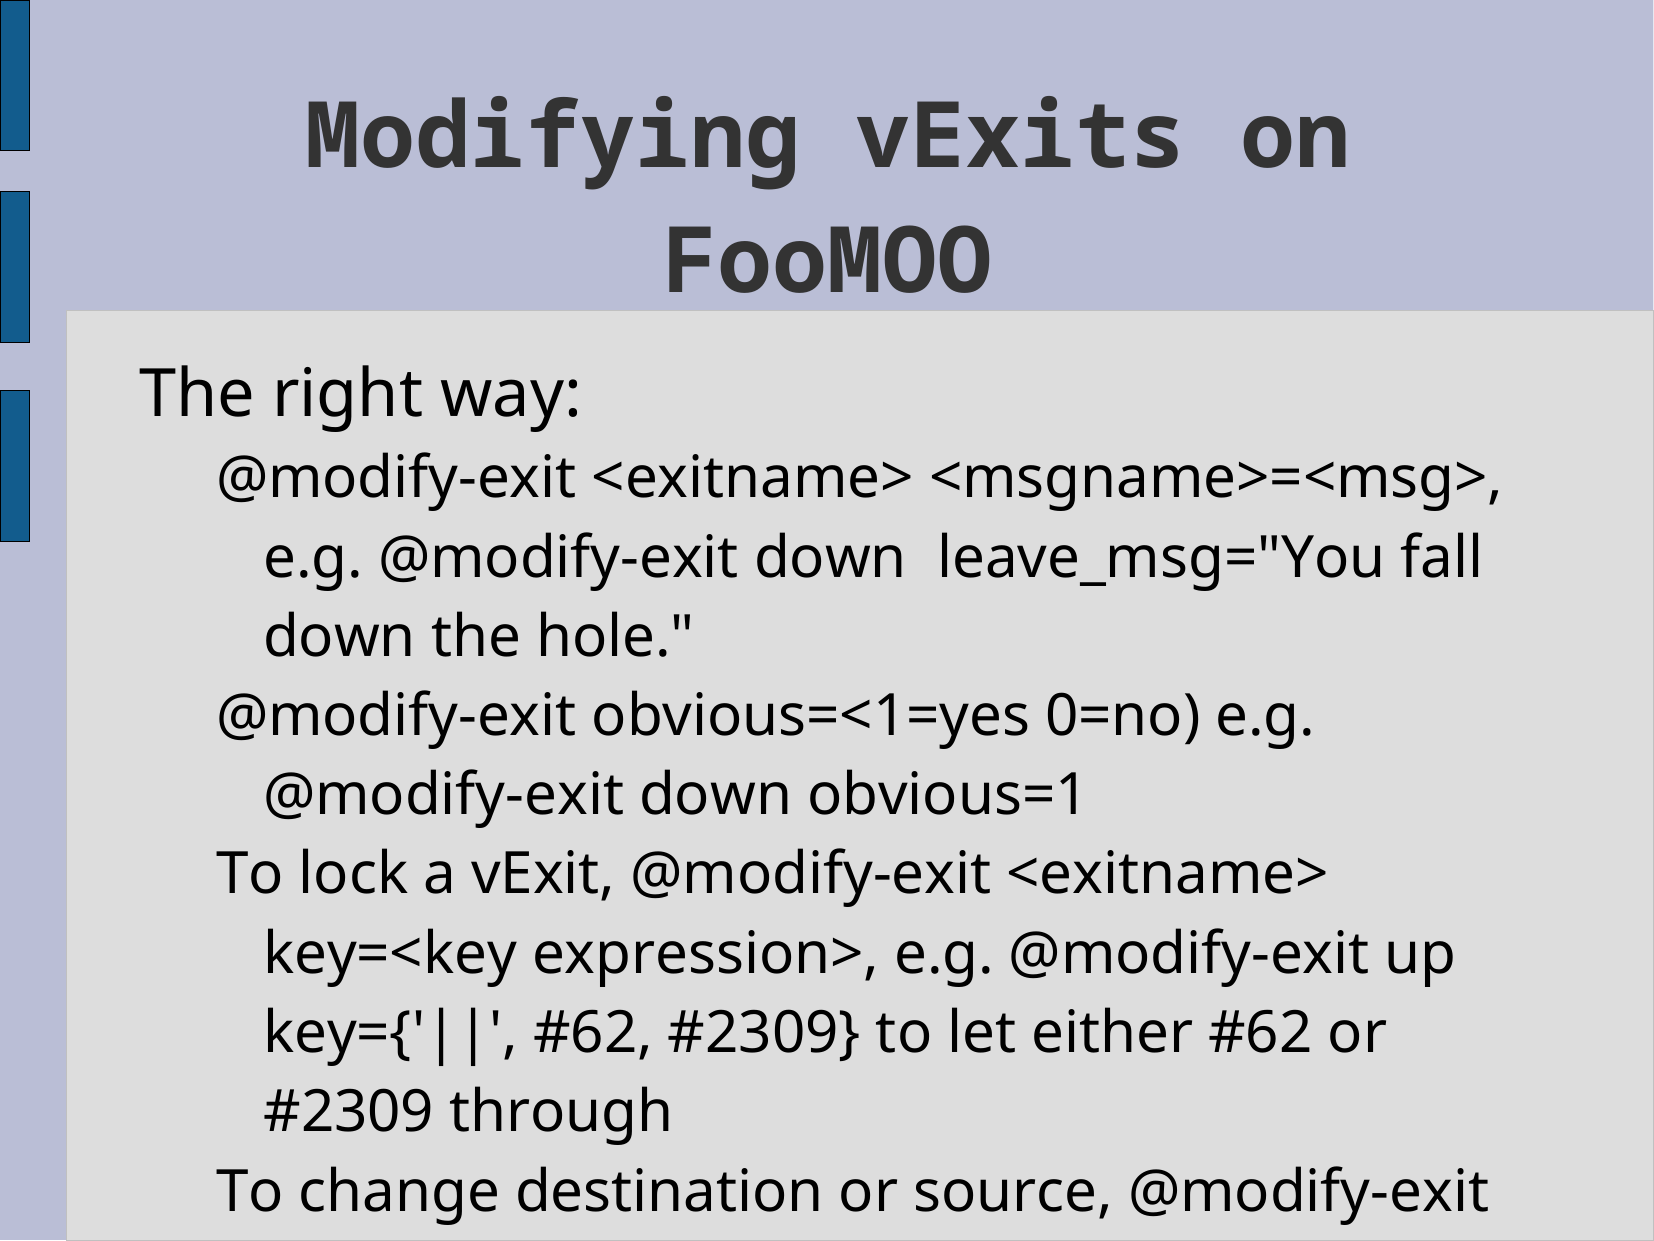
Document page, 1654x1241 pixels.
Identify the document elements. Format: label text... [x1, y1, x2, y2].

title Modifying vExits on FooMOO [121, 91, 1534, 299]
list The right way: @modify-exit <exitname> <msgname>=<msg>, e.g. @modify-exit down leave_msg="You fall down the hole." @modify-exit obvious=<1=yes 0=no) e.g. @modify-exit down obvious=1 To lock a vExit, @modify-exit <exitname> key=<key expression>, e.g. @modify-exit up key={'||', #62, #2309} to let either #62 or #2309 through To change destination or source, @modify-exit <exitname> dest=<room#> The easy way is the same as for Ansible. [121, 344, 1534, 1217]
